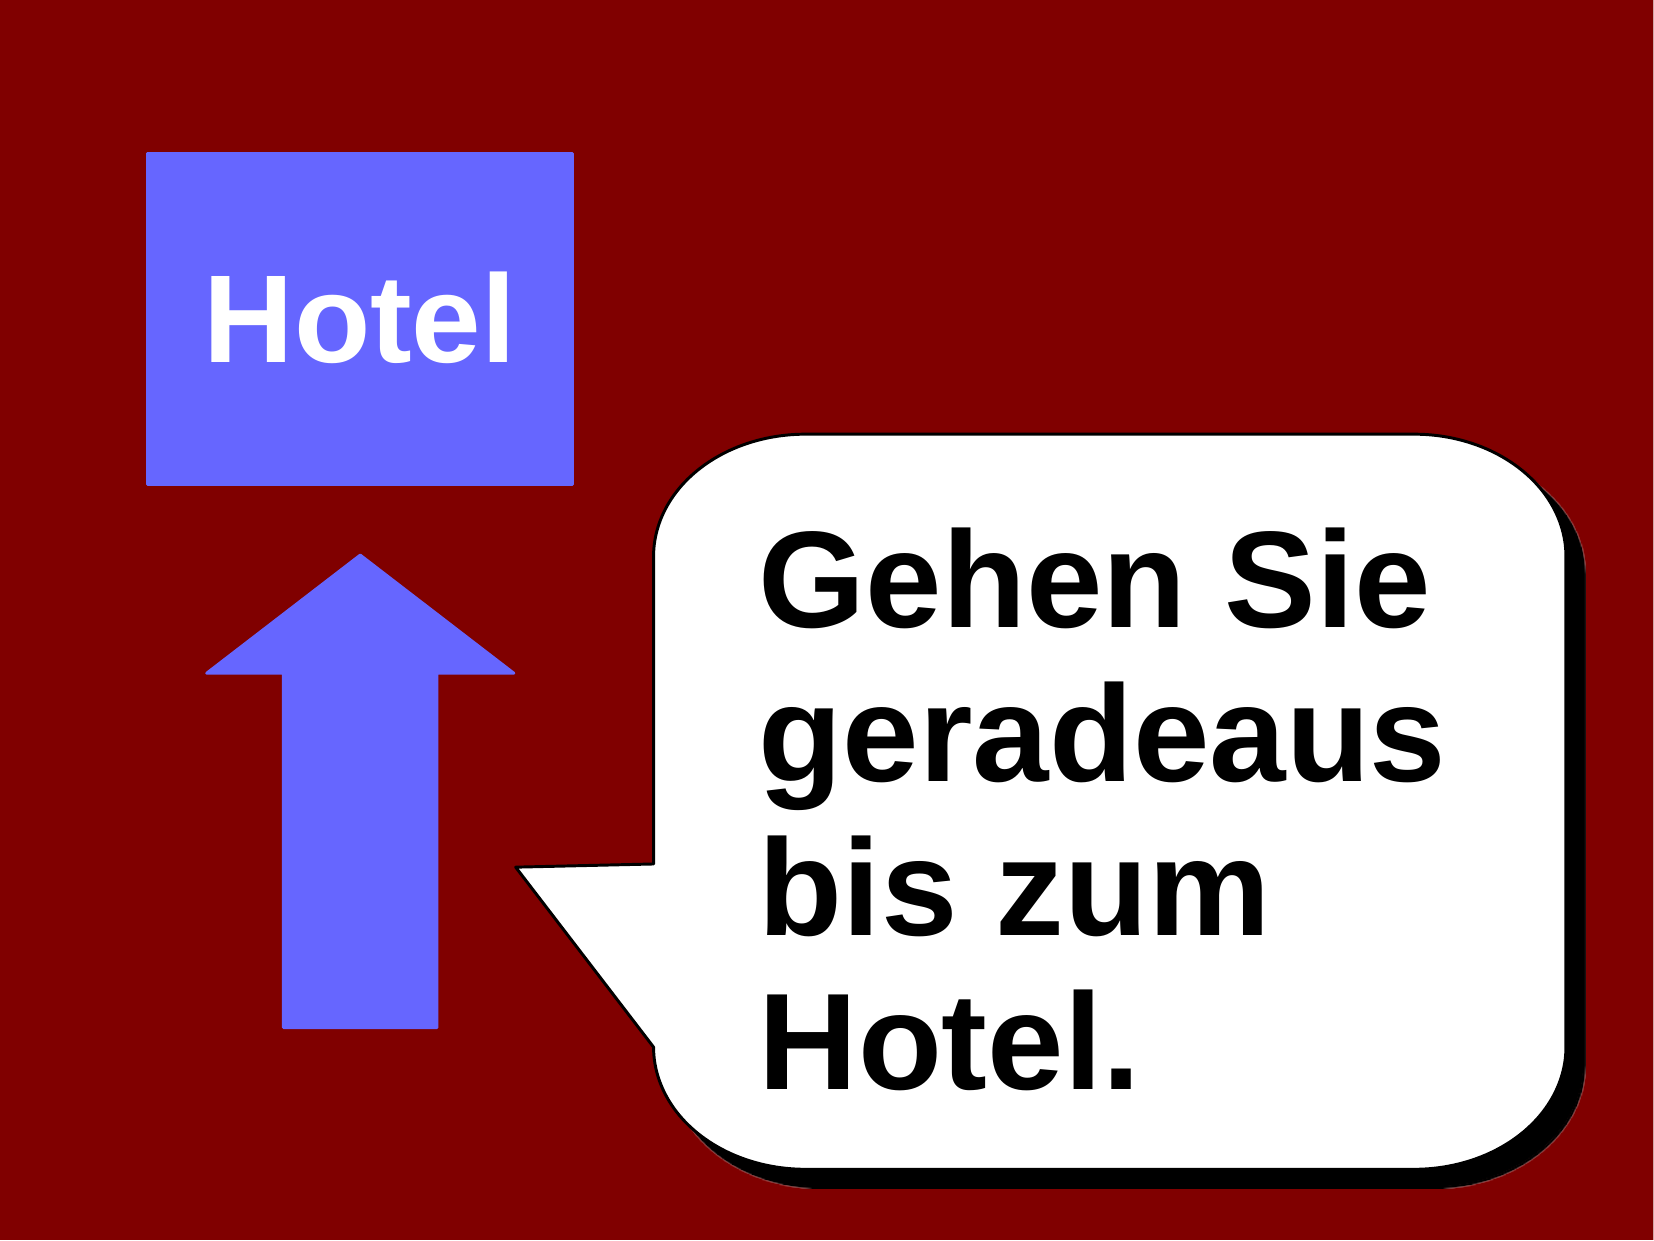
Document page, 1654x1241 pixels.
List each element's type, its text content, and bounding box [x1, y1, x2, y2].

text_box Gehen Sie geradeaus bis zum Hotel. [744, 496, 1512, 1127]
text_box [206, 555, 514, 1028]
text_box Hotel [188, 242, 544, 397]
text_box [515, 434, 1566, 1170]
text_box [147, 153, 573, 485]
